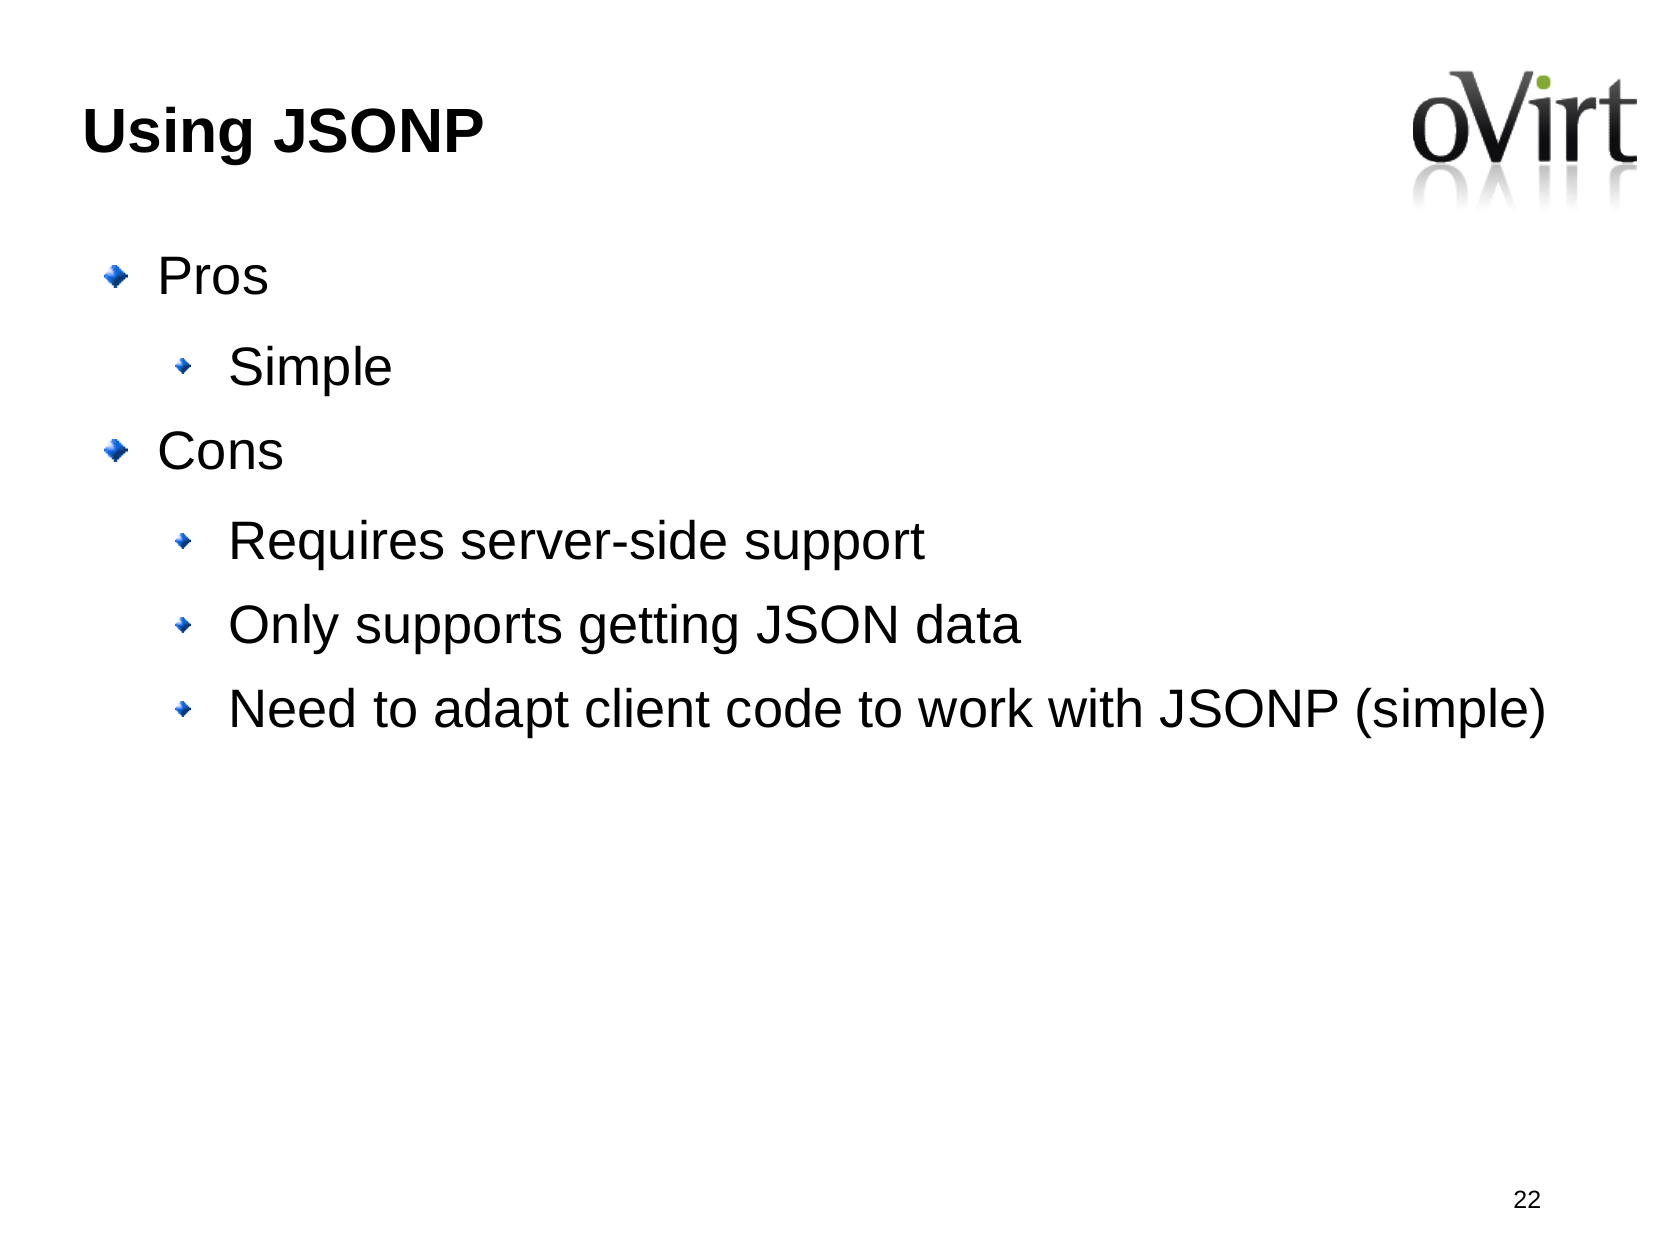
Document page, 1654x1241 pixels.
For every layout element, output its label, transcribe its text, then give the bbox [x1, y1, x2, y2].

list Pros Simple Cons Requires server-side support Only supports getting JSON data Need to adapt client code to work with JSONP (simple) [86, 246, 1576, 1040]
title Using JSONP [82, 37, 1303, 226]
picture [1413, 63, 1637, 212]
